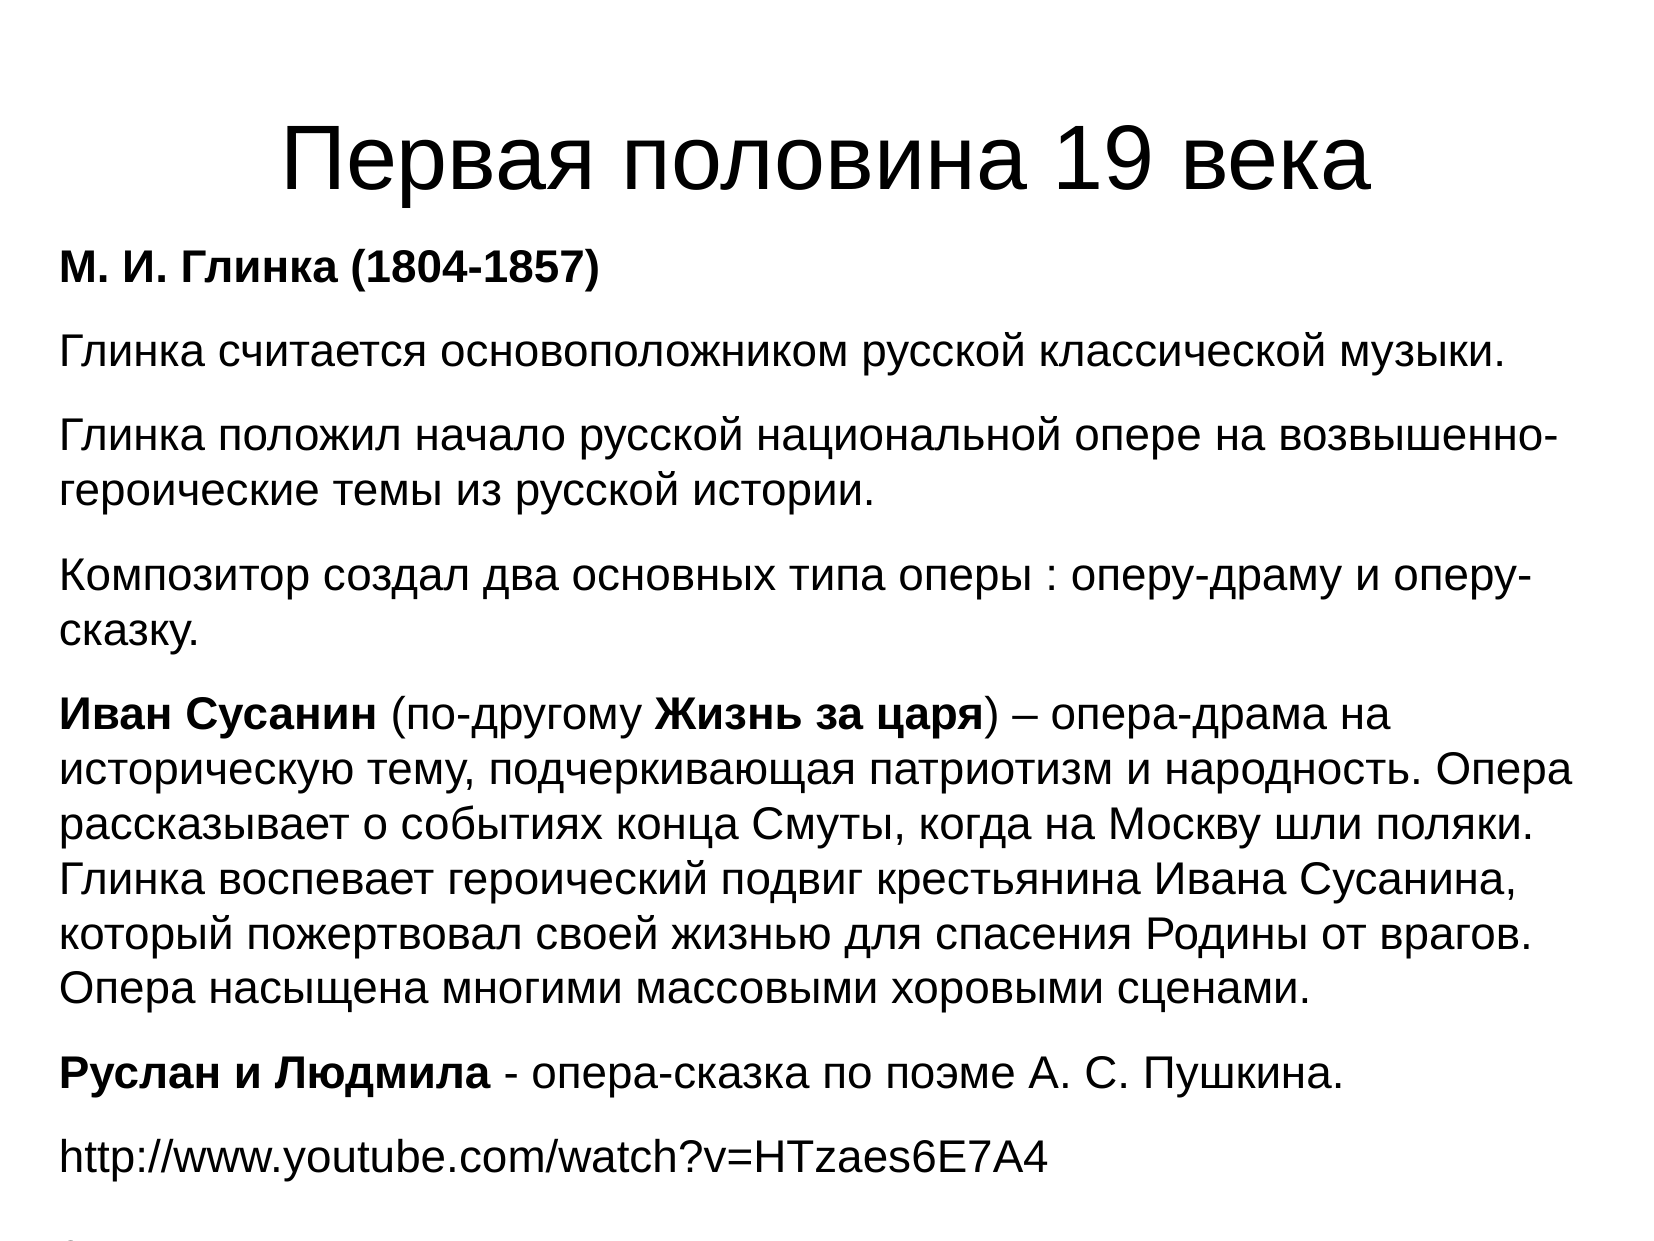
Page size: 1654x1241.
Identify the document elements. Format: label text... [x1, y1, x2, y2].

title Первая половина 19 века [82, 49, 1571, 236]
list М. И. Глинка (1804-1857) Глинка считается основоположником русской классической музыки. Глинка положил начало русской национальной опере на возвышенно-героические темы из русской истории. Композитор создал два основных типа оперы : оперу-драму и оперу-сказку. Иван Сусанин (по-другому Жизнь за царя) – опера-драма на историческую тему, подчеркивающая патриотизм и народность. Опера рассказывает о событиях конца Смуты, когда на Москву шли поляки. Глинка воспевает героический подвиг крестьянина Ивана Сусанина, который пожертвовал своей жизнью для спасения Родины от врагов. Опера насыщена многими массовыми хоровыми сценами. Руслан и Людмила - опера-сказка по поэме А. С. Пушкина. http://www.youtube.com/watch?v=HTzaes6E7A4 [59, 236, 1625, 1241]
